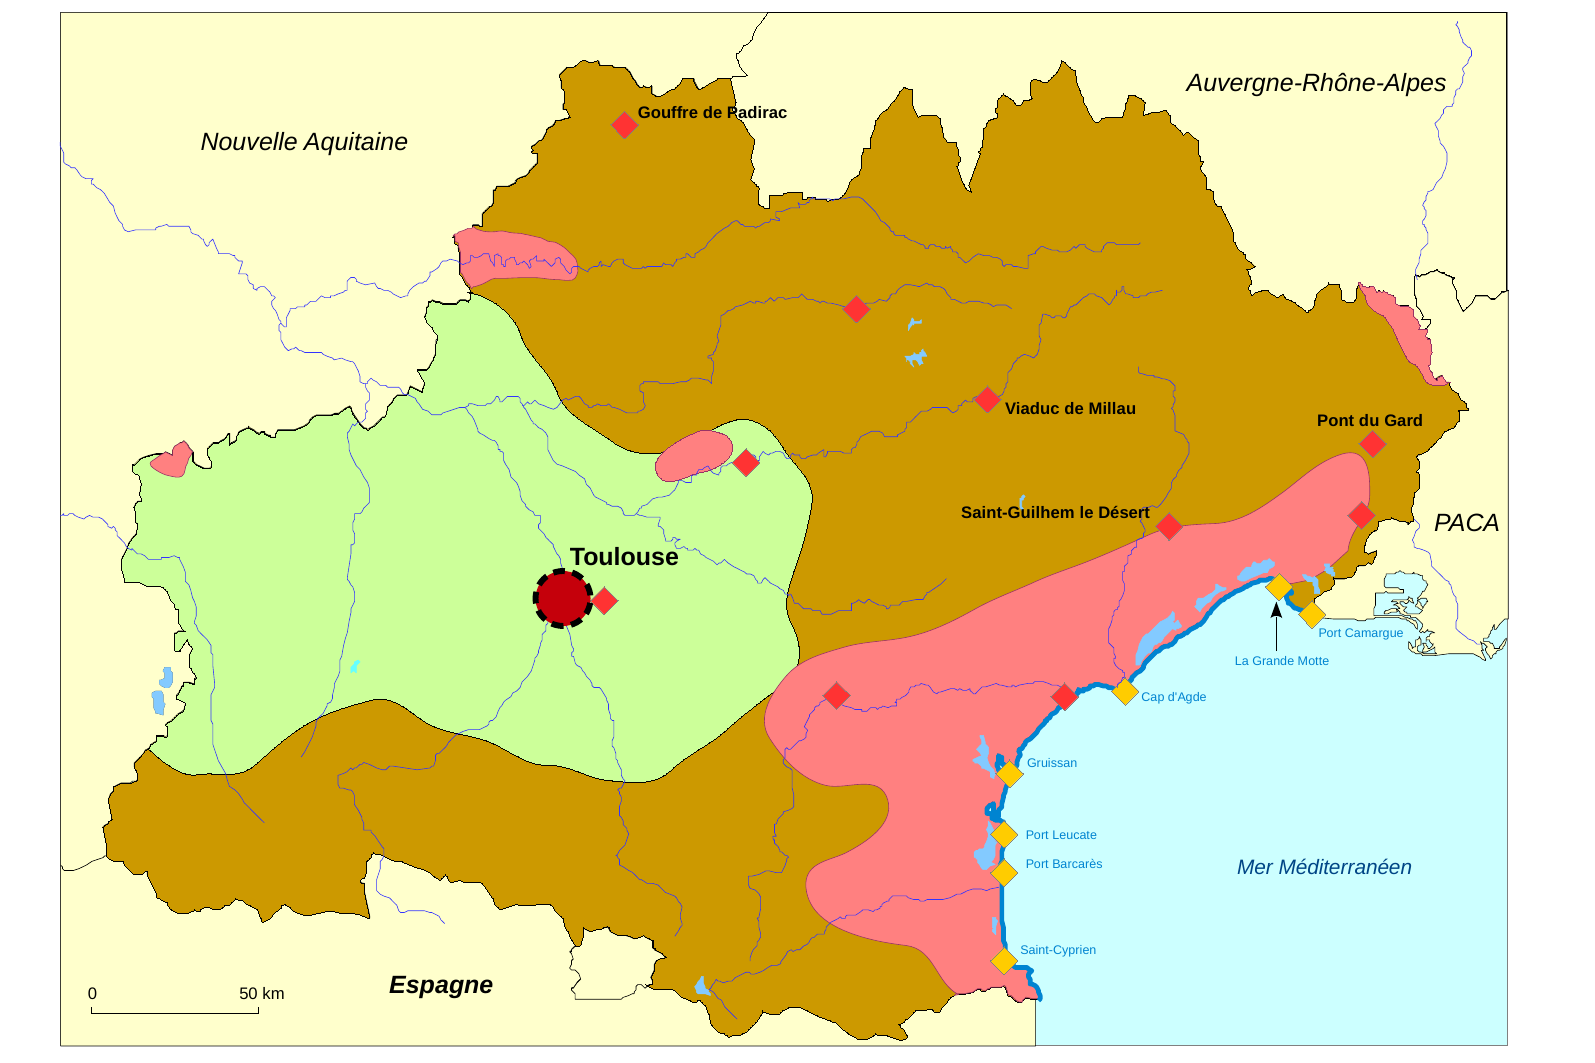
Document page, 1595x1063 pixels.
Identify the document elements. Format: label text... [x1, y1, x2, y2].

text_box Auvergne-Rhône-Alpes [1171, 61, 1463, 105]
text_box [467, 397, 663, 547]
text_box Cap d'Agde [1126, 683, 1271, 715]
text_box Nouvelle Aquitaine [185, 120, 424, 164]
text_box Mer Méditerranéen [1222, 847, 1427, 887]
text_box Espagne [374, 963, 509, 1007]
text_box La Grande Motte [1220, 646, 1365, 678]
text_box Saint-Cyprien [1005, 935, 1150, 968]
text_box 0 50 km [73, 976, 308, 1011]
text_box Gruissan [1012, 748, 1157, 781]
text_box Toulouse [555, 535, 695, 579]
text_box PACA [1419, 501, 1516, 545]
text_box Port Leucate [1011, 820, 1156, 852]
text_box Port Barcarès [1011, 852, 1156, 881]
text_box Viaduc de Millau [990, 391, 1152, 426]
text_box Gouffre de Padirac [623, 96, 803, 131]
text_box Pont du Gard [1302, 403, 1439, 439]
text_box [60, 12, 1509, 1046]
text_box Saint-Guilhem le Désert [946, 496, 1166, 540]
text_box Port Camargue [1303, 618, 1449, 651]
